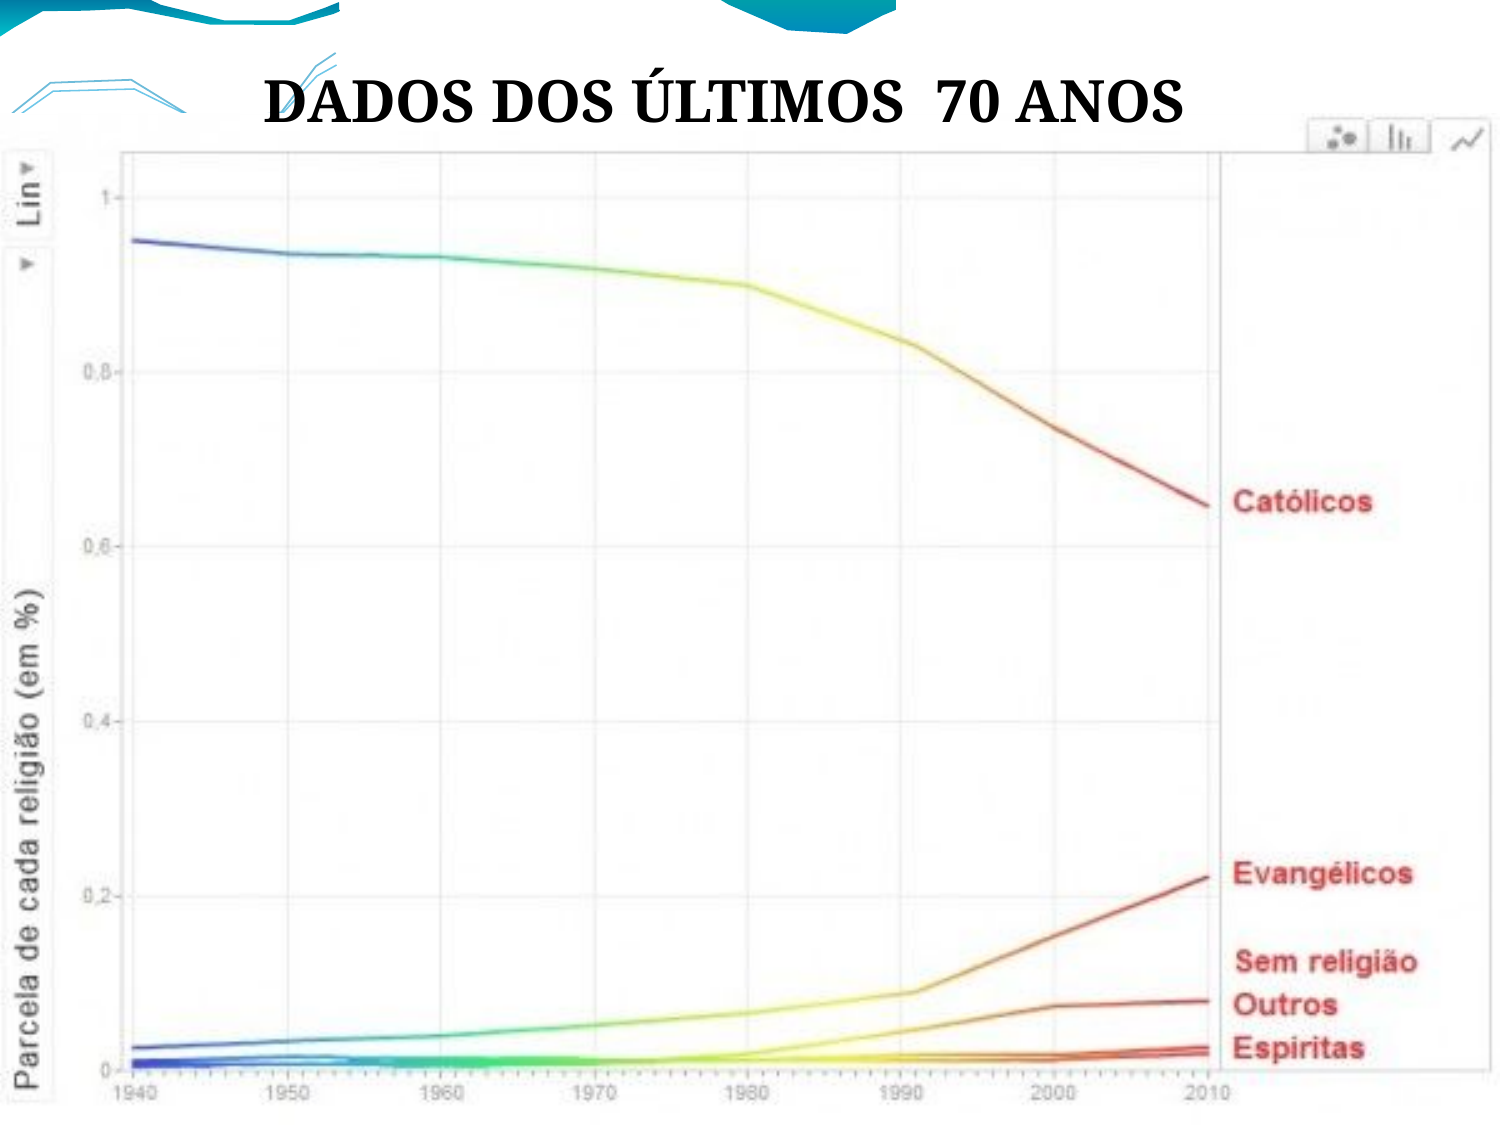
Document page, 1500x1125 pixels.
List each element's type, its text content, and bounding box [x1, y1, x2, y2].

text_box DADOS DOS ÚLTIMOS 70 ANOS [249, 56, 1201, 142]
picture [0, 113, 1500, 1125]
